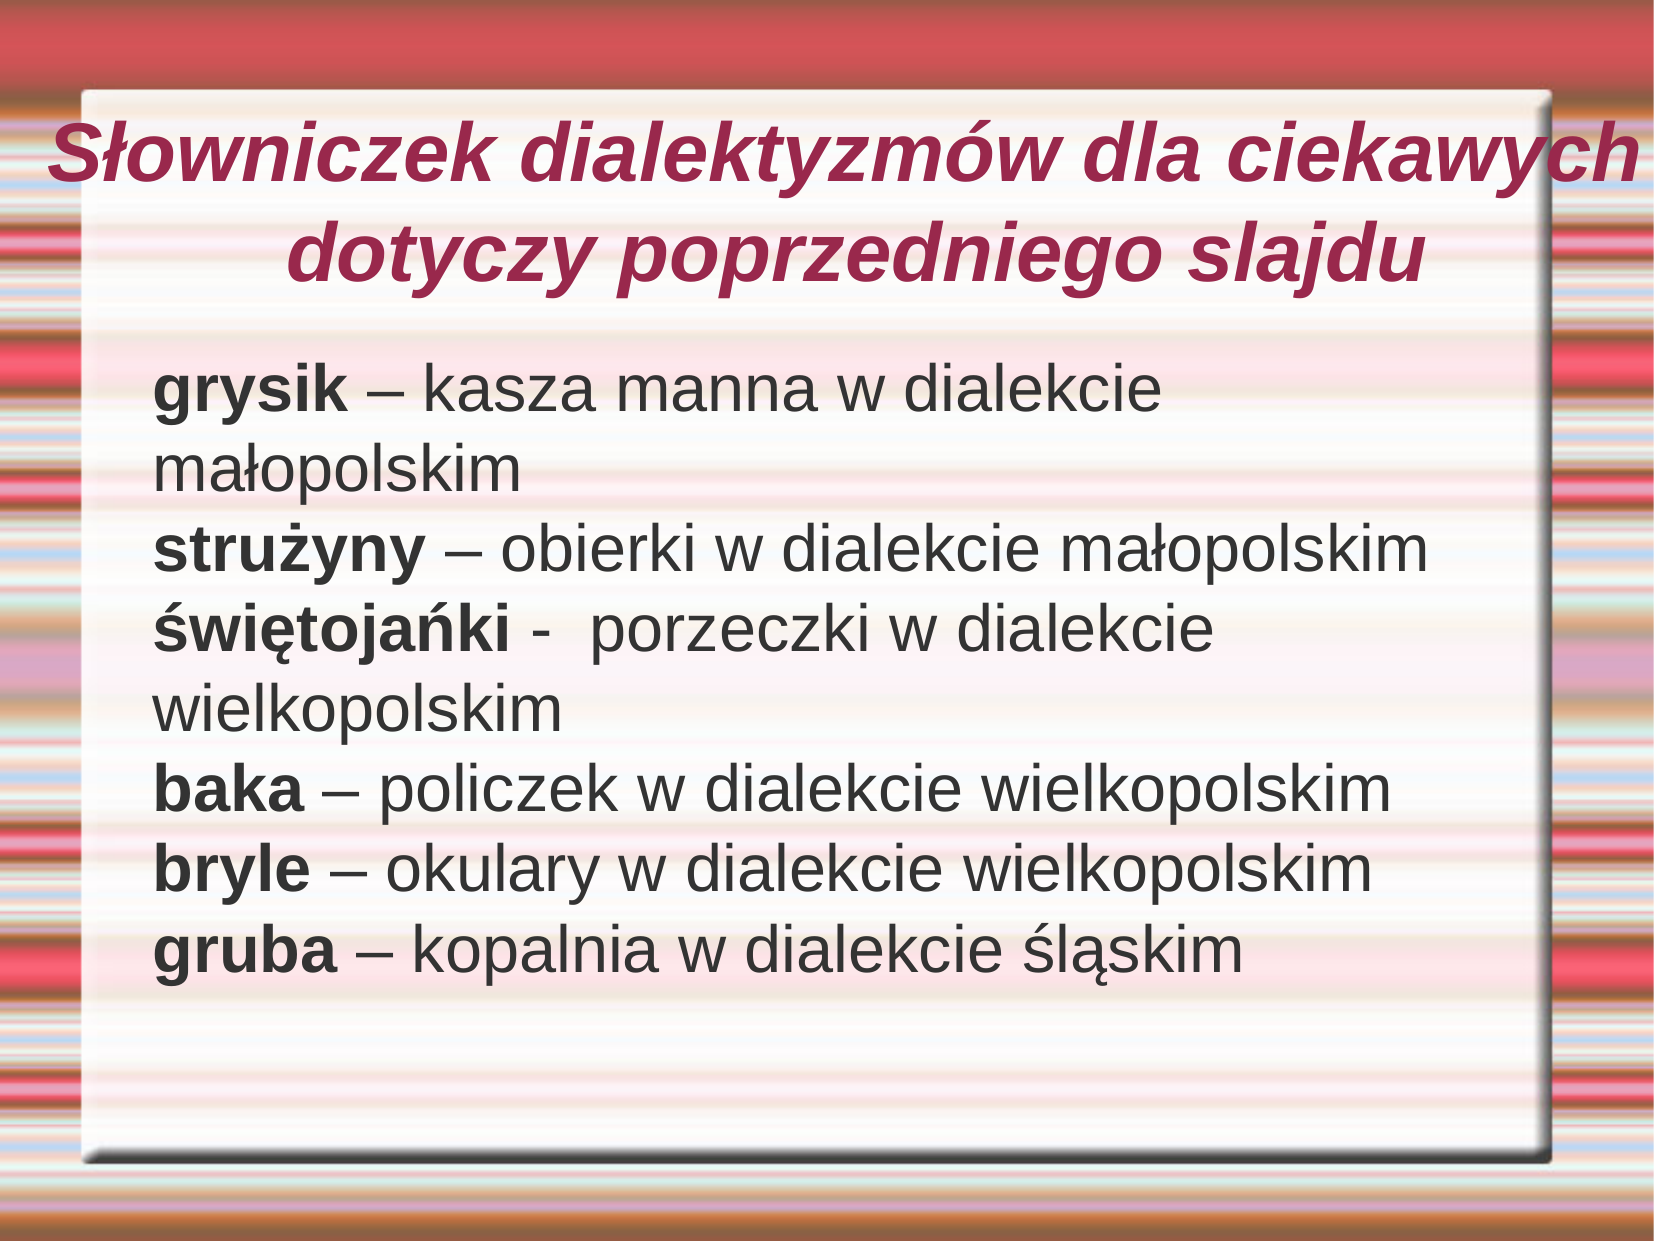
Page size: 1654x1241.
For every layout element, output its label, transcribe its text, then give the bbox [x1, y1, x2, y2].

list grysik – kasza manna w dialekcie małopolskim strużyny – obierki w dialekcie małopolskim świętojańki - porzeczki w dialekcie wielkopolskim baka – policzek w dialekcie wielkopolskim bryle – okulary w dialekcie wielkopolskim gruba – kopalnia w dialekcie śląskim [152, 344, 1534, 1127]
title Słowniczek dialektyzmów dla ciekawych dotyczy poprzedniego slajdu [47, 94, 1654, 302]
